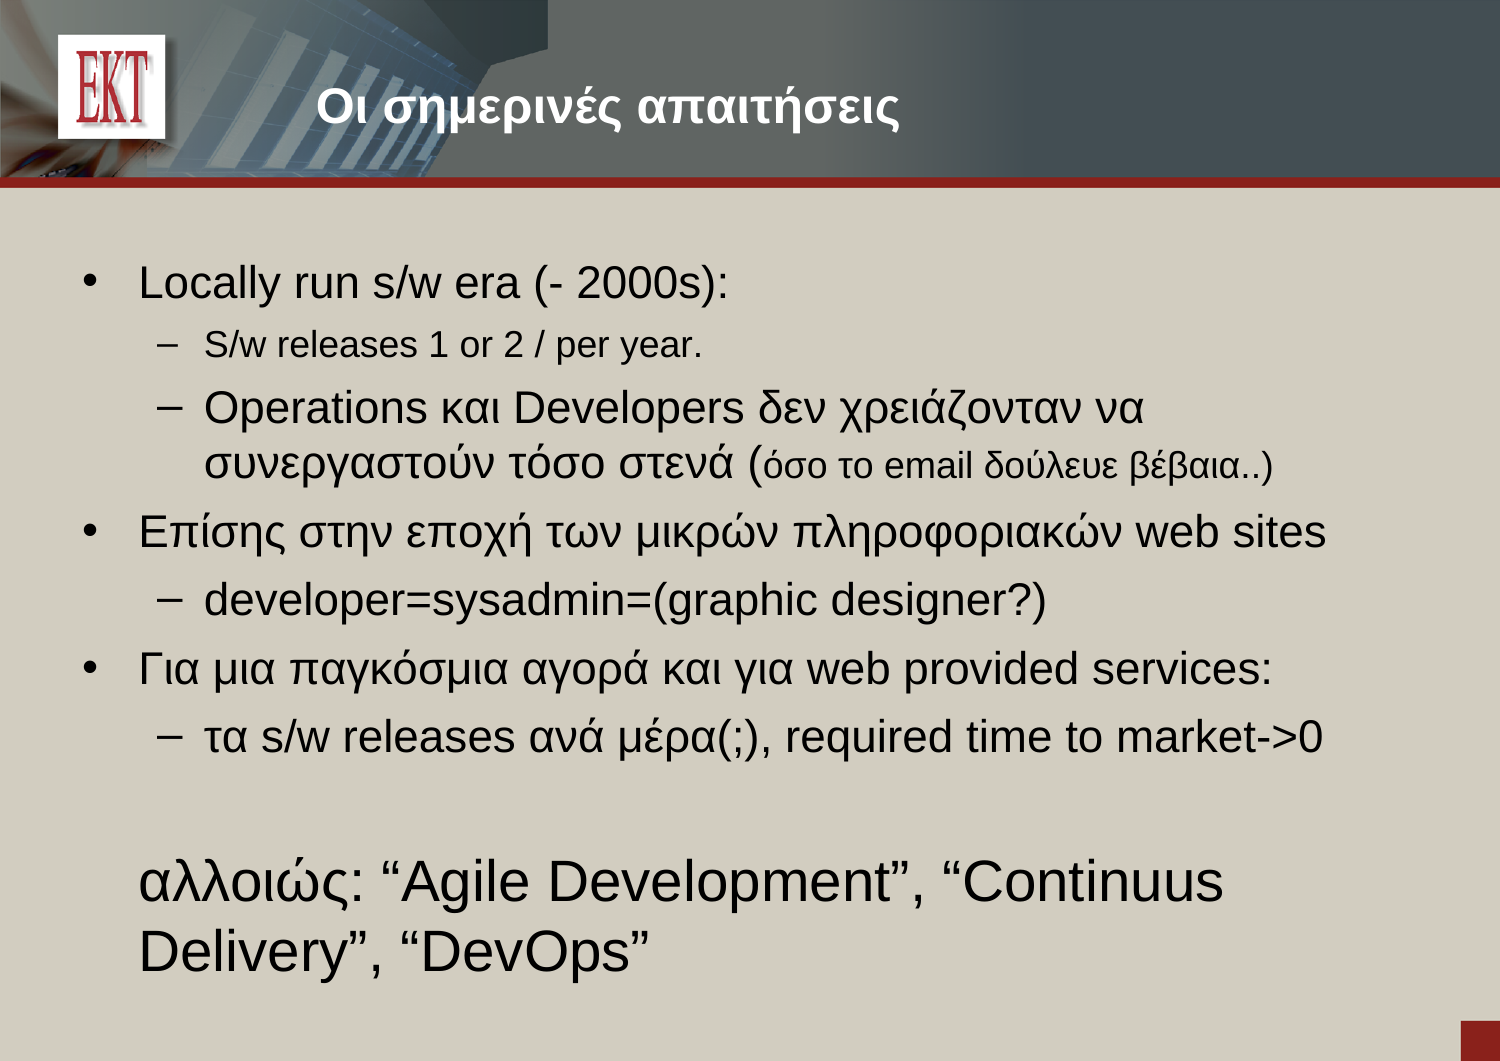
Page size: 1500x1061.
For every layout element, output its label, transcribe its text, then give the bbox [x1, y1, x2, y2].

title Οι σημερινές απαιτήσεις [301, 42, 1426, 165]
list Locally run s/w era (- 2000s): S/w releases 1 or 2 / per year. Operations και Developers δεν χρειάζονταν να συνεργαστούν τόσο στενά (όσο το email δούλευε βέβαια..) Επίσης στην εποχή των μικρών πληροφοριακών web sites developer=sysadmin=(graphic designer?) Για μια παγκόσμια αγορά και για web provided services: τα s/w releases ανά μέρα(;), required time to market->0 αλλοιώς: “Agile Development”, “Continuus Delivery”, “DevOps” [67, 244, 1418, 991]
picture [0, 0, 1500, 1061]
